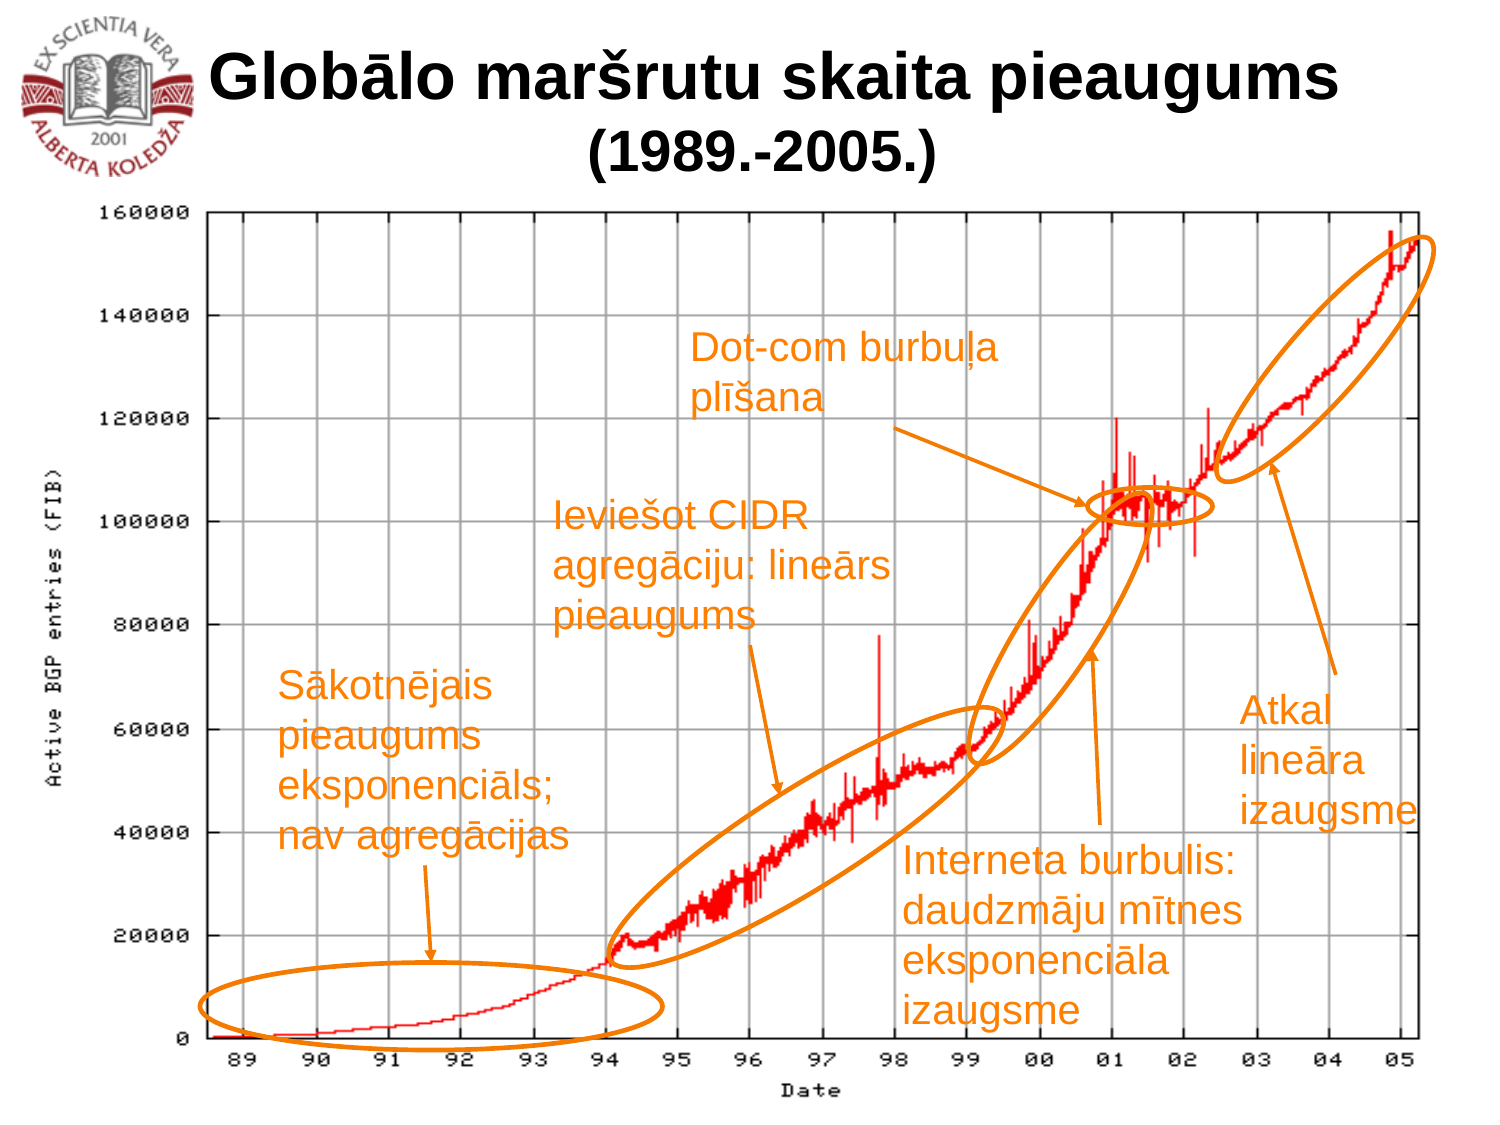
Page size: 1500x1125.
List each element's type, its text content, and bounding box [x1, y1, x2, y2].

text_box Sākotnējais pieaugums eksponenciāls; nav agregācijas [262, 649, 588, 866]
text_box Interneta burbulis: daudzmāju mītnes eksponenciāla izaugsme [887, 824, 1313, 1041]
text_box Dot-com burbuļa plīšana [675, 312, 1113, 428]
title Globālo maršrutu skaita pieaugums (1989.-2005.) [50, 25, 1477, 191]
text_box Ieviešot CIDR agregāciju: lineārs pieaugums [537, 479, 963, 646]
text_box Atkal lineāra izaugsme [1224, 674, 1447, 841]
picture [30, 187, 1463, 1103]
picture [21, 16, 194, 177]
